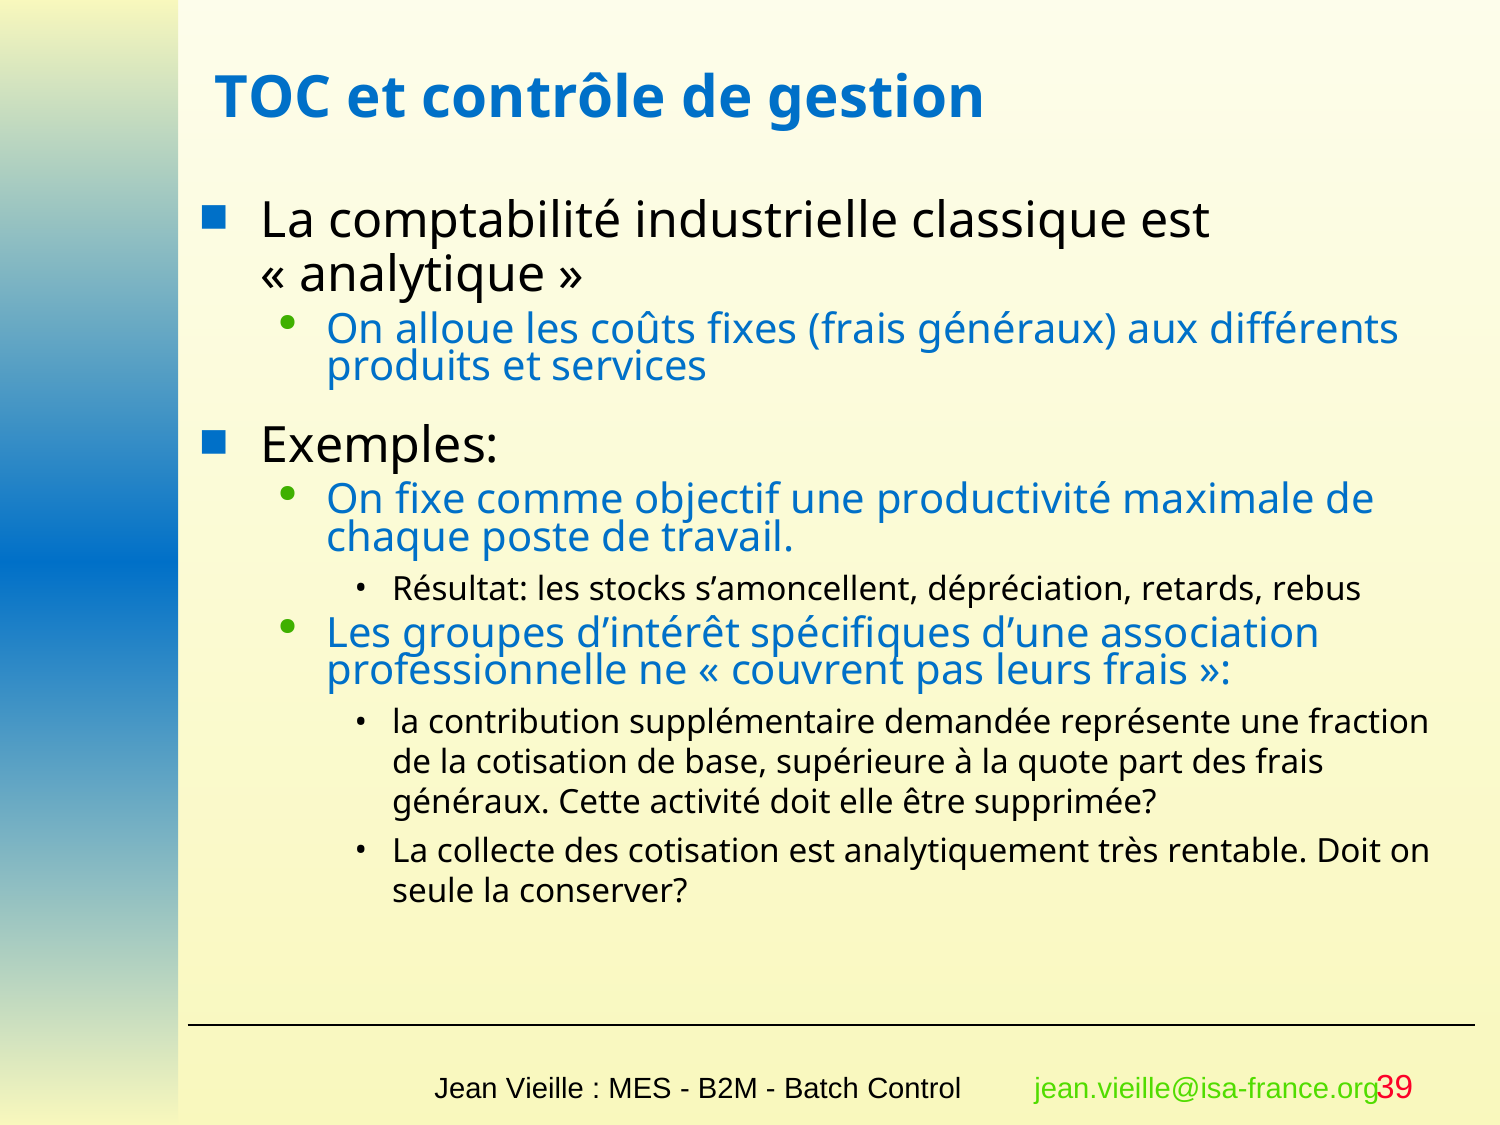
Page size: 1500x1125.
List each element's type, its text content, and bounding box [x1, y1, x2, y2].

list La comptabilité industrielle classique est « analytique » On alloue les coûts fixes (frais généraux) aux différents produits et services Exemples: On fixe comme objectif une productivité maximale de chaque poste de travail. Résultat: les stocks s’amoncellent, dépréciation, retards, rebus Les groupes d’intérêt spécifiques d’une association professionnelle ne « couvrent pas leurs frais »: la contribution supplémentaire demandée représente une fraction de la cotisation de base, supérieure à la quote part des frais généraux. Cette activité doit elle être supprimée? La collecte des cotisation est analytiquement très rentable. Doit on seule la conserver? [189, 187, 1468, 1001]
title TOC et contrôle de gestion [199, 24, 1466, 163]
